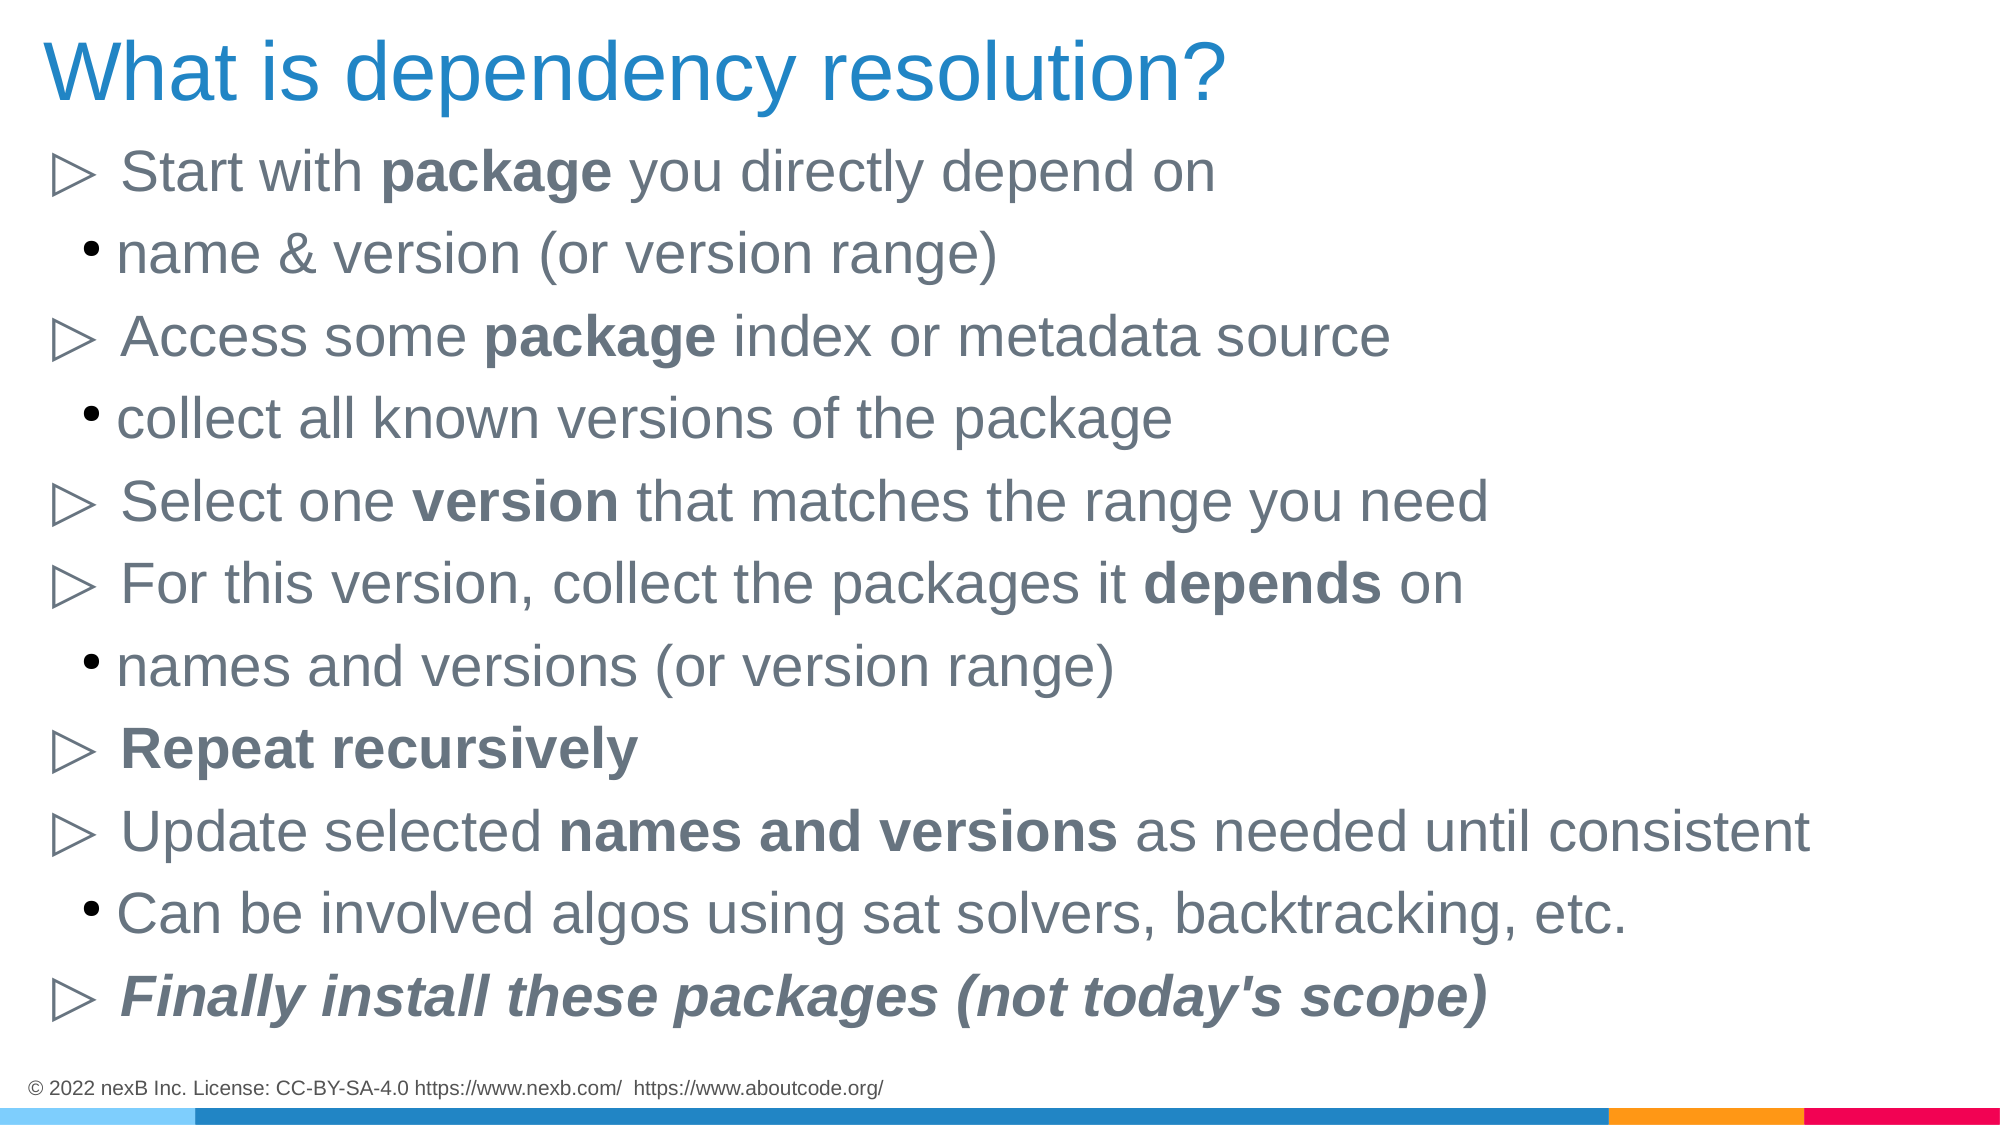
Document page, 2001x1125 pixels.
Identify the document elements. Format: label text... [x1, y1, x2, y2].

text_box What is dependency resolution? [28, 20, 1805, 132]
text_box Start with package you directly depend on name & version (or version range) Access some package index or metadata source collect all known versions of the package Select one version that matches the range you need For this version, collect the packages it depends on names and versions (or version range) Repeat recursively Update selected names and versions as needed until consistent Can be involved algos using sat solvers, backtracking, etc. Finally install these packages (not today's scope) [30, 117, 1982, 1041]
